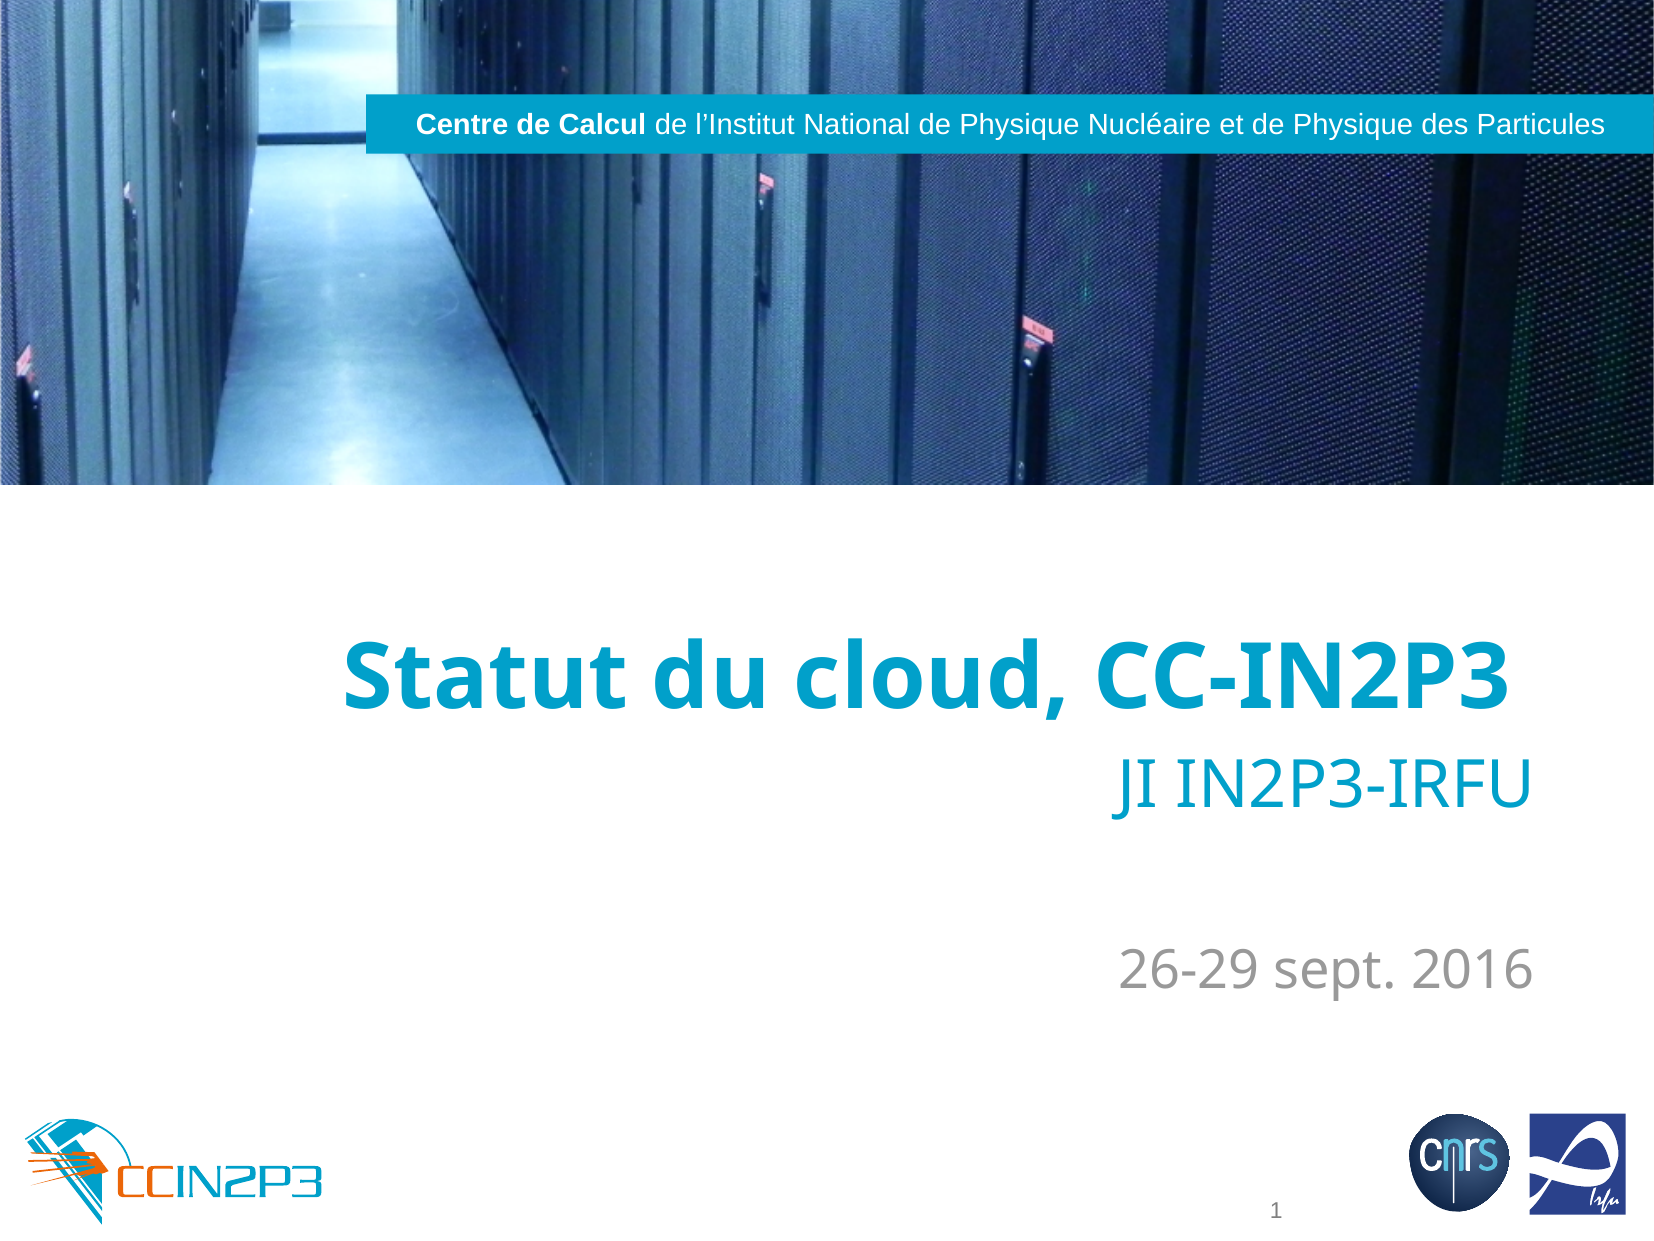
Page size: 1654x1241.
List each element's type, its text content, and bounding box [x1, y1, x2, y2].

title Statut du cloud, CC-IN2P3 JI IN2P3-IRFU [118, 460, 1536, 826]
list 26-29 sept. 2016 [118, 826, 1536, 1063]
picture [0, 0, 1654, 485]
